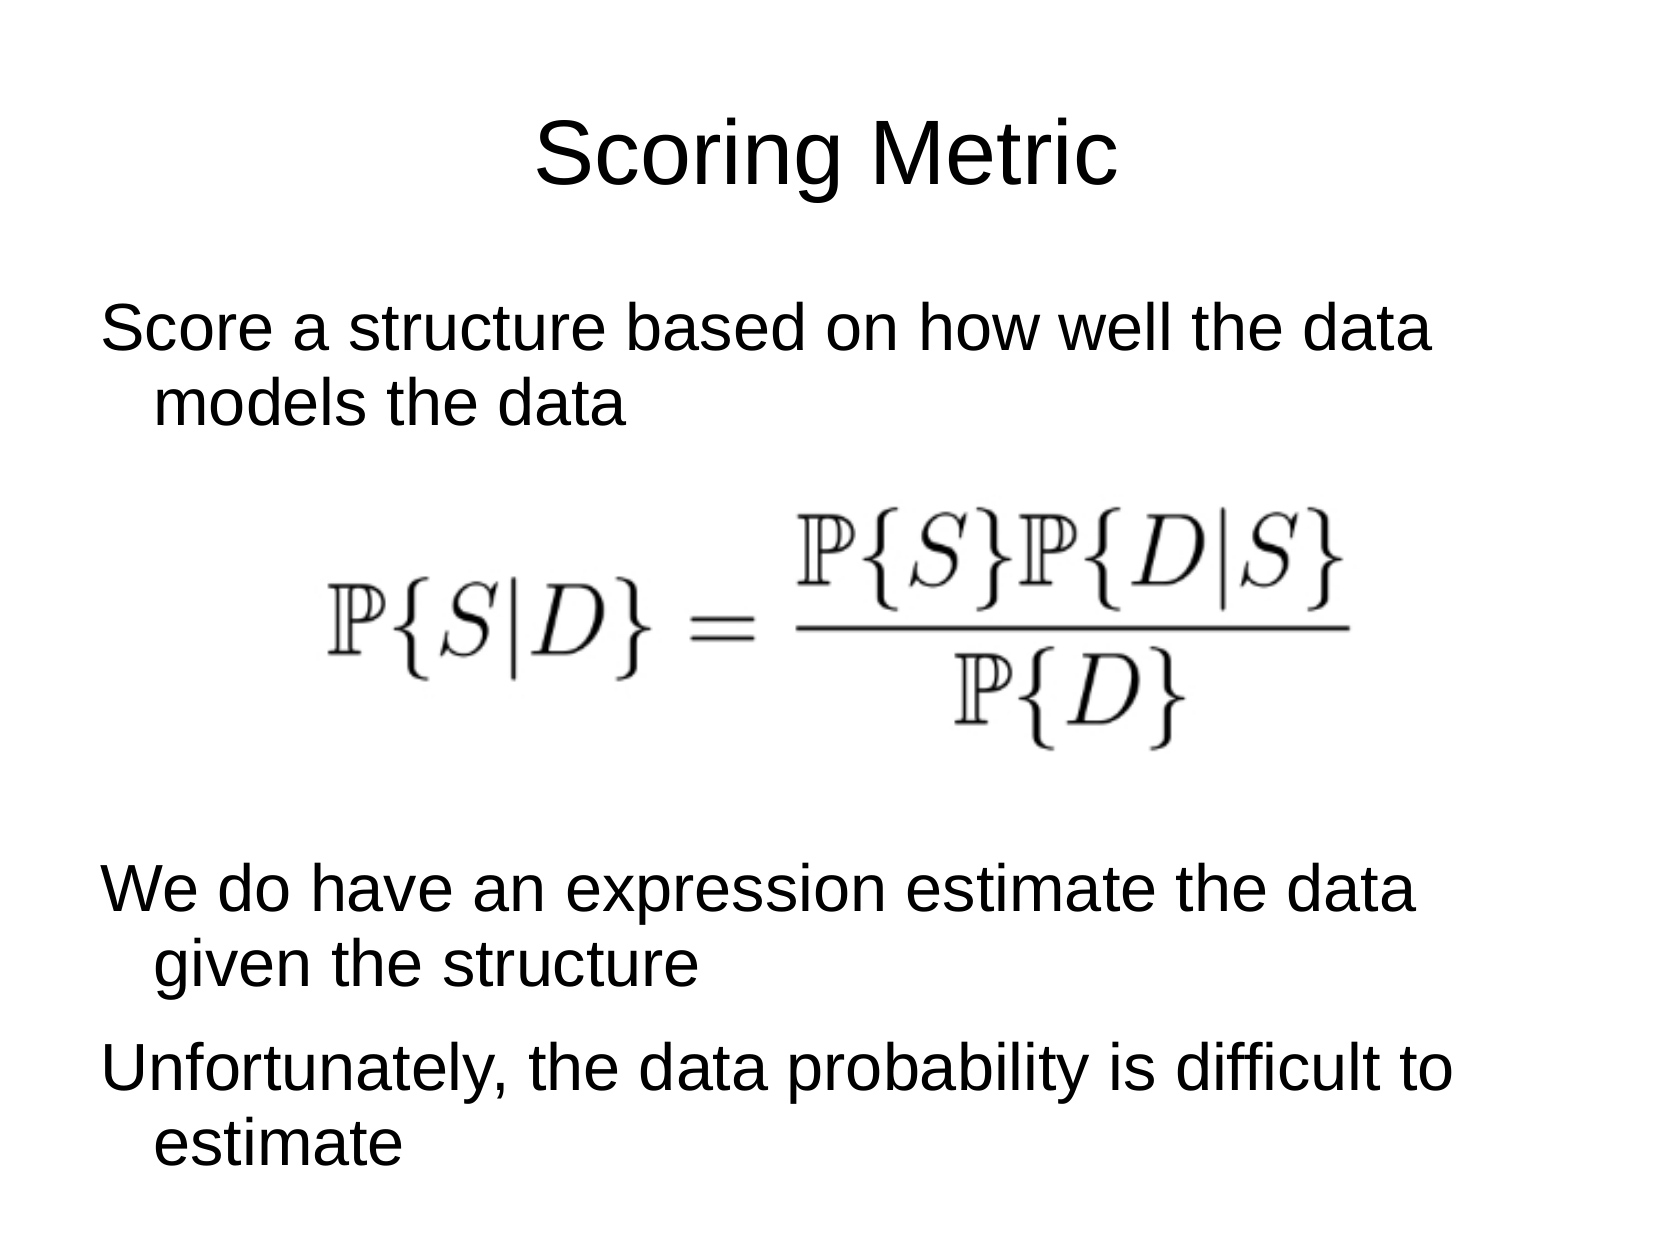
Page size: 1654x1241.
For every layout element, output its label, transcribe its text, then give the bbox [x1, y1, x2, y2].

picture [280, 494, 1368, 763]
list We do have an expression estimate the data given the structure Unfortunately, the data probability is difficult to estimate [82, 851, 1571, 1180]
title Scoring Metric [82, 56, 1571, 250]
list Score a structure based on how well the data models the data [82, 290, 1571, 526]
